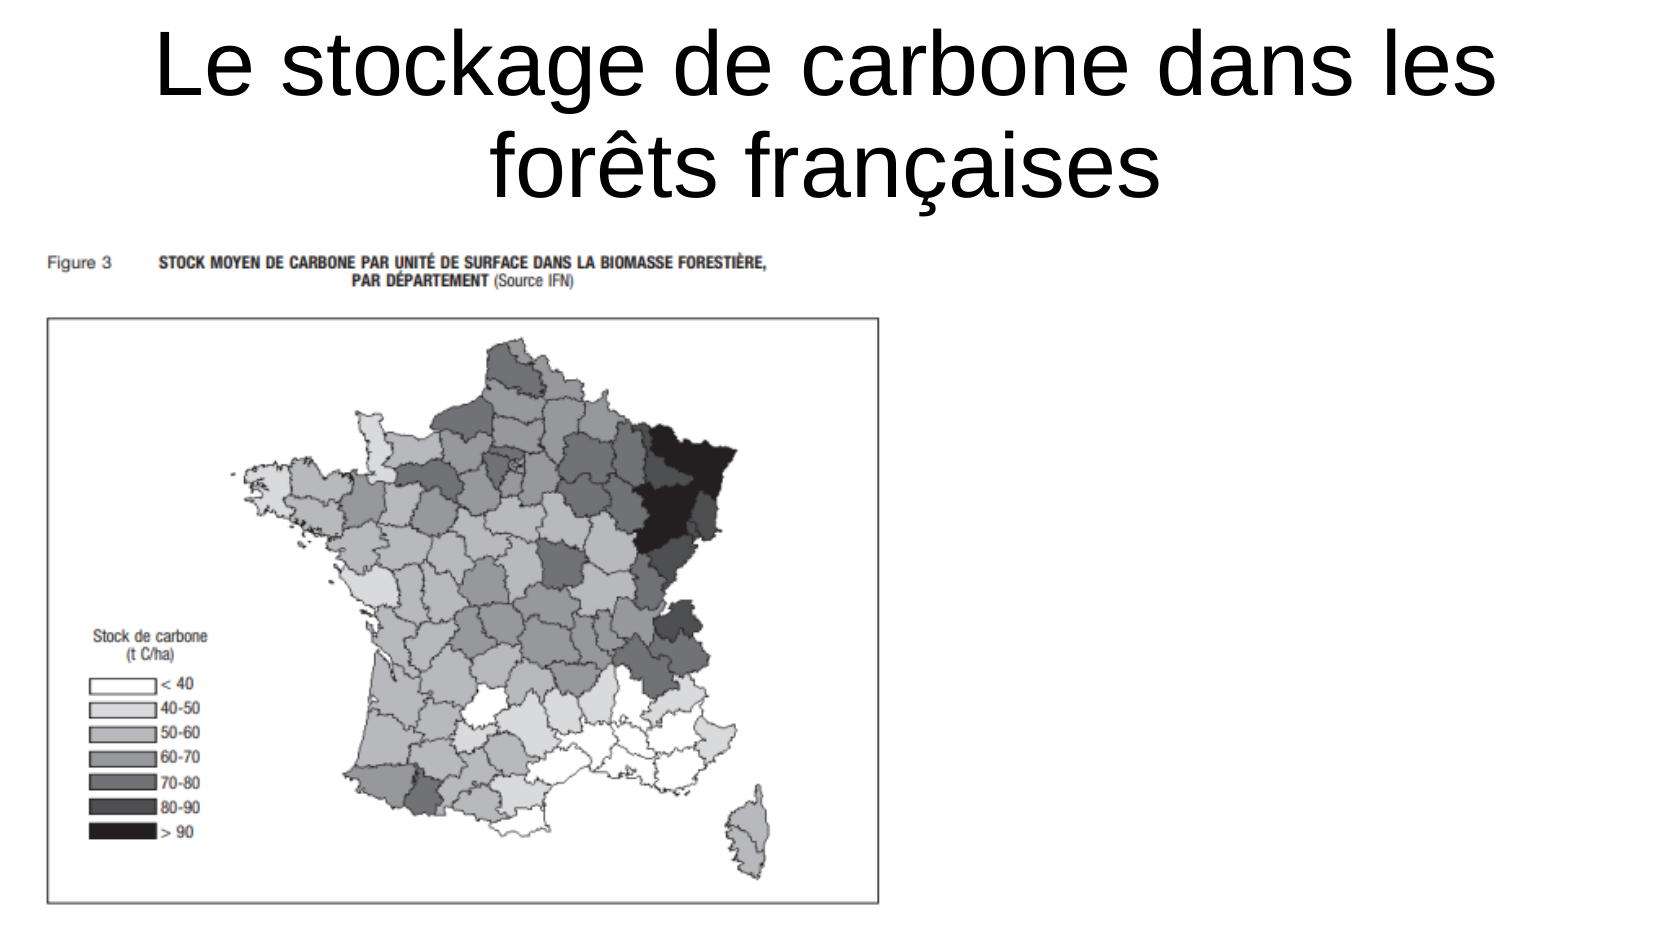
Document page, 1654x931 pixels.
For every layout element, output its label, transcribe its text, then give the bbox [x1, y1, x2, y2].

picture [29, 228, 894, 931]
title Le stockage de carbone dans les forêts françaises [82, 12, 1571, 218]
